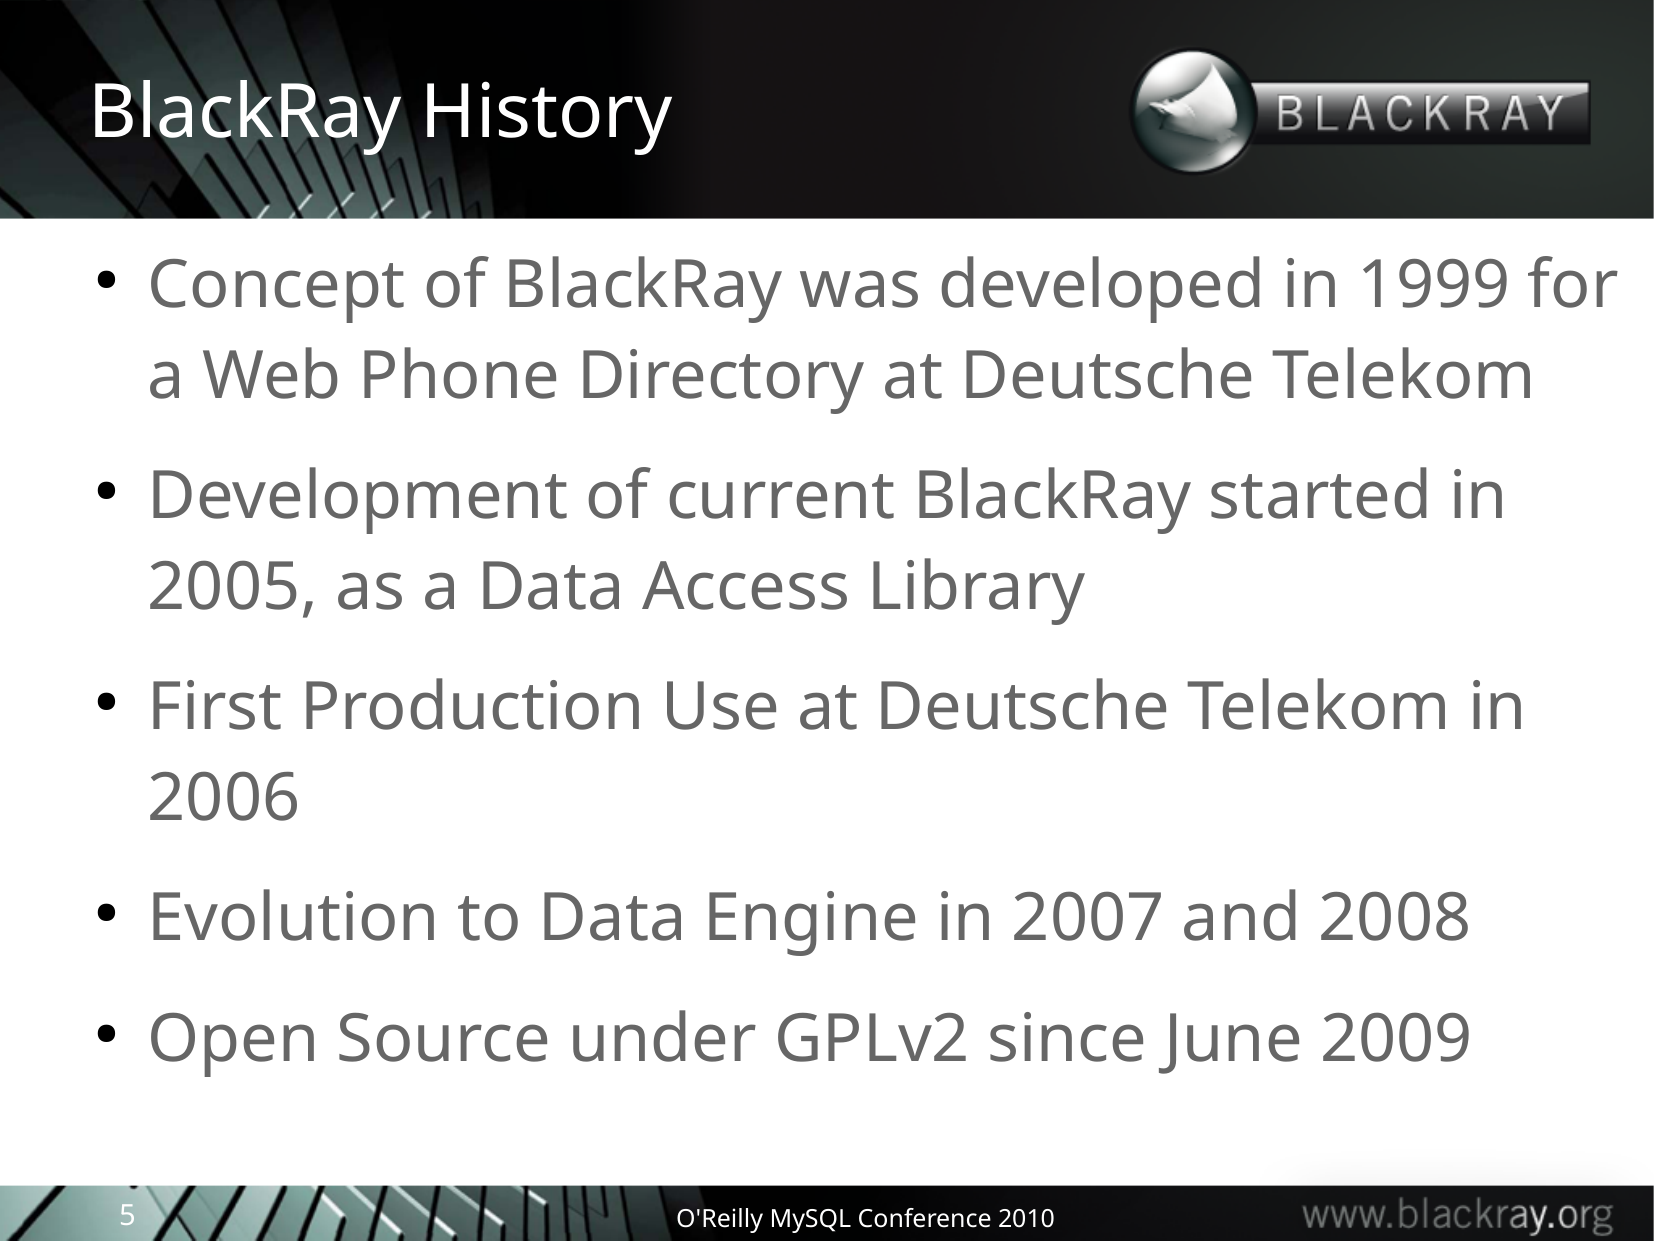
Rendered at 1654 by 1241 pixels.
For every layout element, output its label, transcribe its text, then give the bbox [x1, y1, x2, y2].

title BlackRay History [88, 38, 1577, 178]
picture [0, 0, 1654, 1241]
list Concept of BlackRay was developed in 1999 for a Web Phone Directory at Deutsche Telekom Development of current BlackRay started in 2005, as a Data Access Library First Production Use at Deutsche Telekom in 2006 Evolution to Data Engine in 2007 and 2008 Open Source under GPLv2 since June 2009 [76, 236, 1625, 1152]
